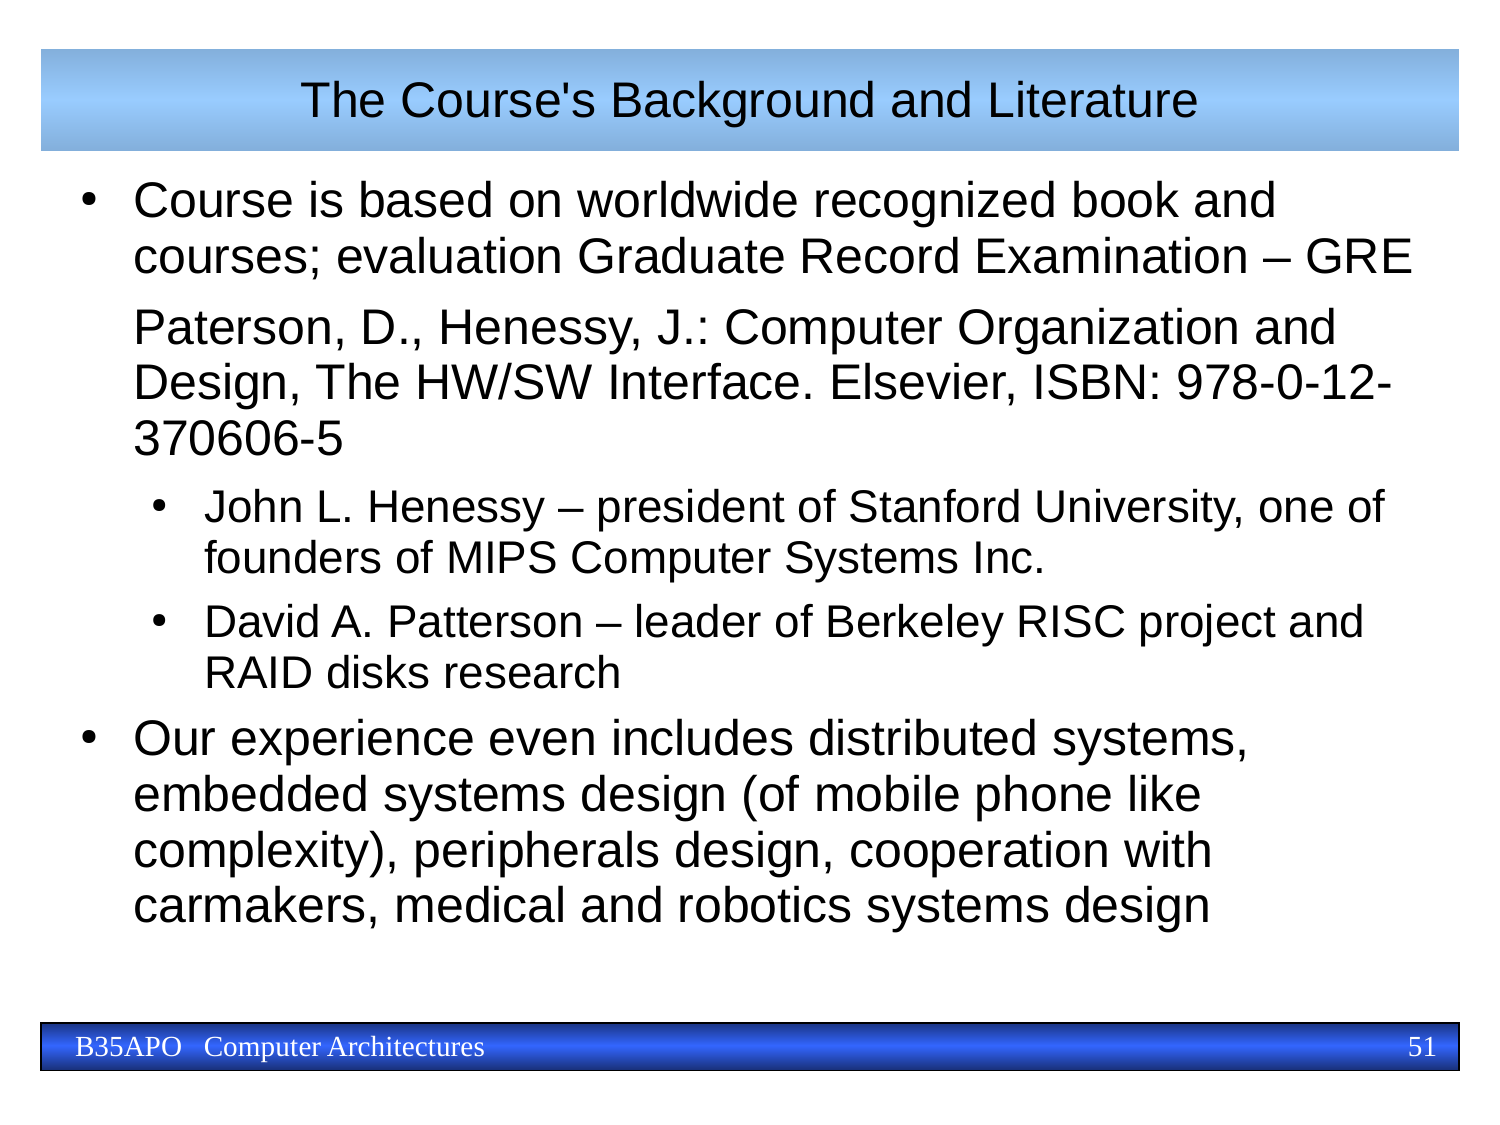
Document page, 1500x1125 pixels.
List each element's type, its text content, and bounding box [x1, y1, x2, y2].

list Course is based on worldwide recognized book and courses; evaluation Graduate Record Examination – GRE Paterson, D., Henessy, J.: Computer Organization and Design, The HW/SW Interface. Elsevier, ISBN: 978-0-12-370606-5 John L. Henessy – president of Stanford University, one of founders of MIPS Computer Systems Inc. David A. Patterson – leader of Berkeley RISC project and RAID disks research Our experience even includes distributed systems, embedded systems design (of mobile phone like complexity), peripherals design, cooperation with carmakers, medical and robotics systems design [62, 172, 1426, 1000]
title The Course's Background and Literature [41, 49, 1459, 151]
